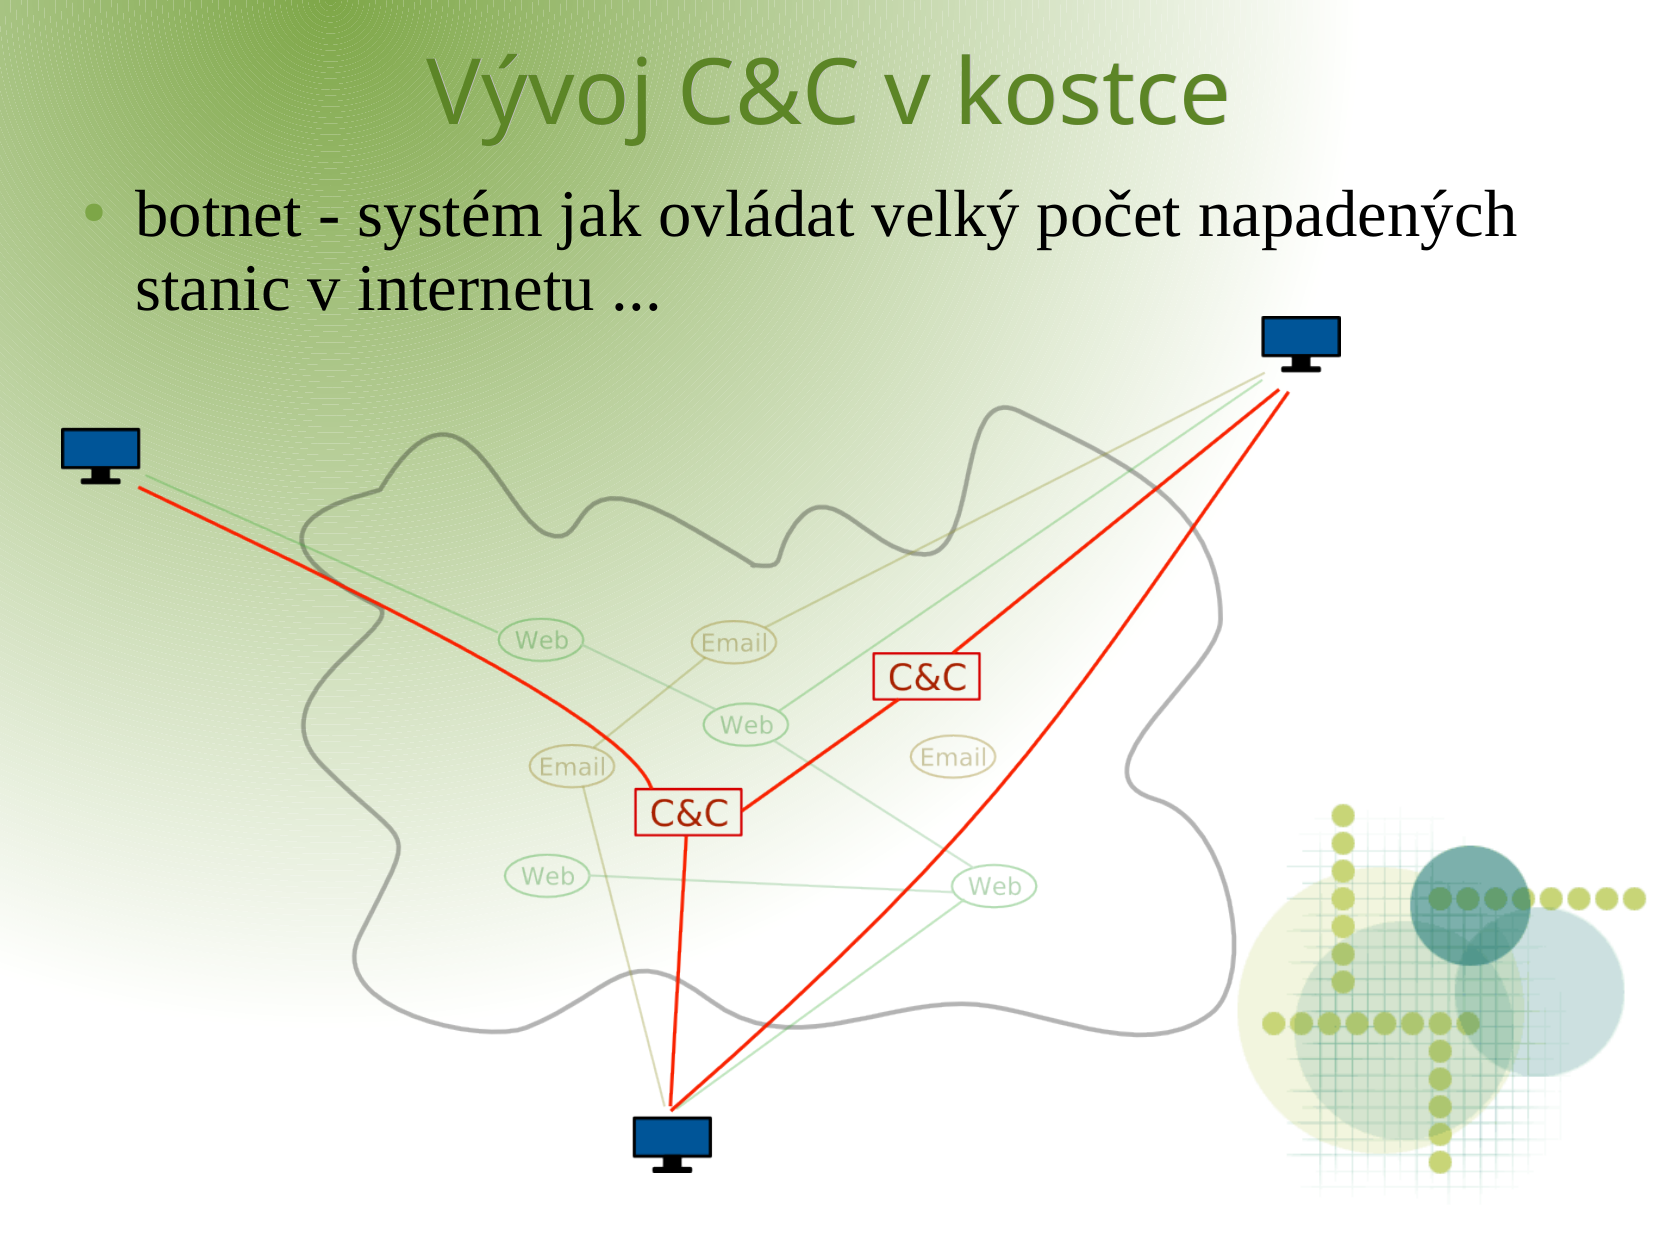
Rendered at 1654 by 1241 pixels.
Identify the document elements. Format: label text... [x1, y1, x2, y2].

title Vývoj C&C v kostce [123, 29, 1536, 148]
picture [1224, 792, 1654, 1211]
list botnet - systém jak ovládat velký počet napadených stanic v internetu ... [64, 177, 1595, 1182]
picture [61, 316, 1341, 1173]
